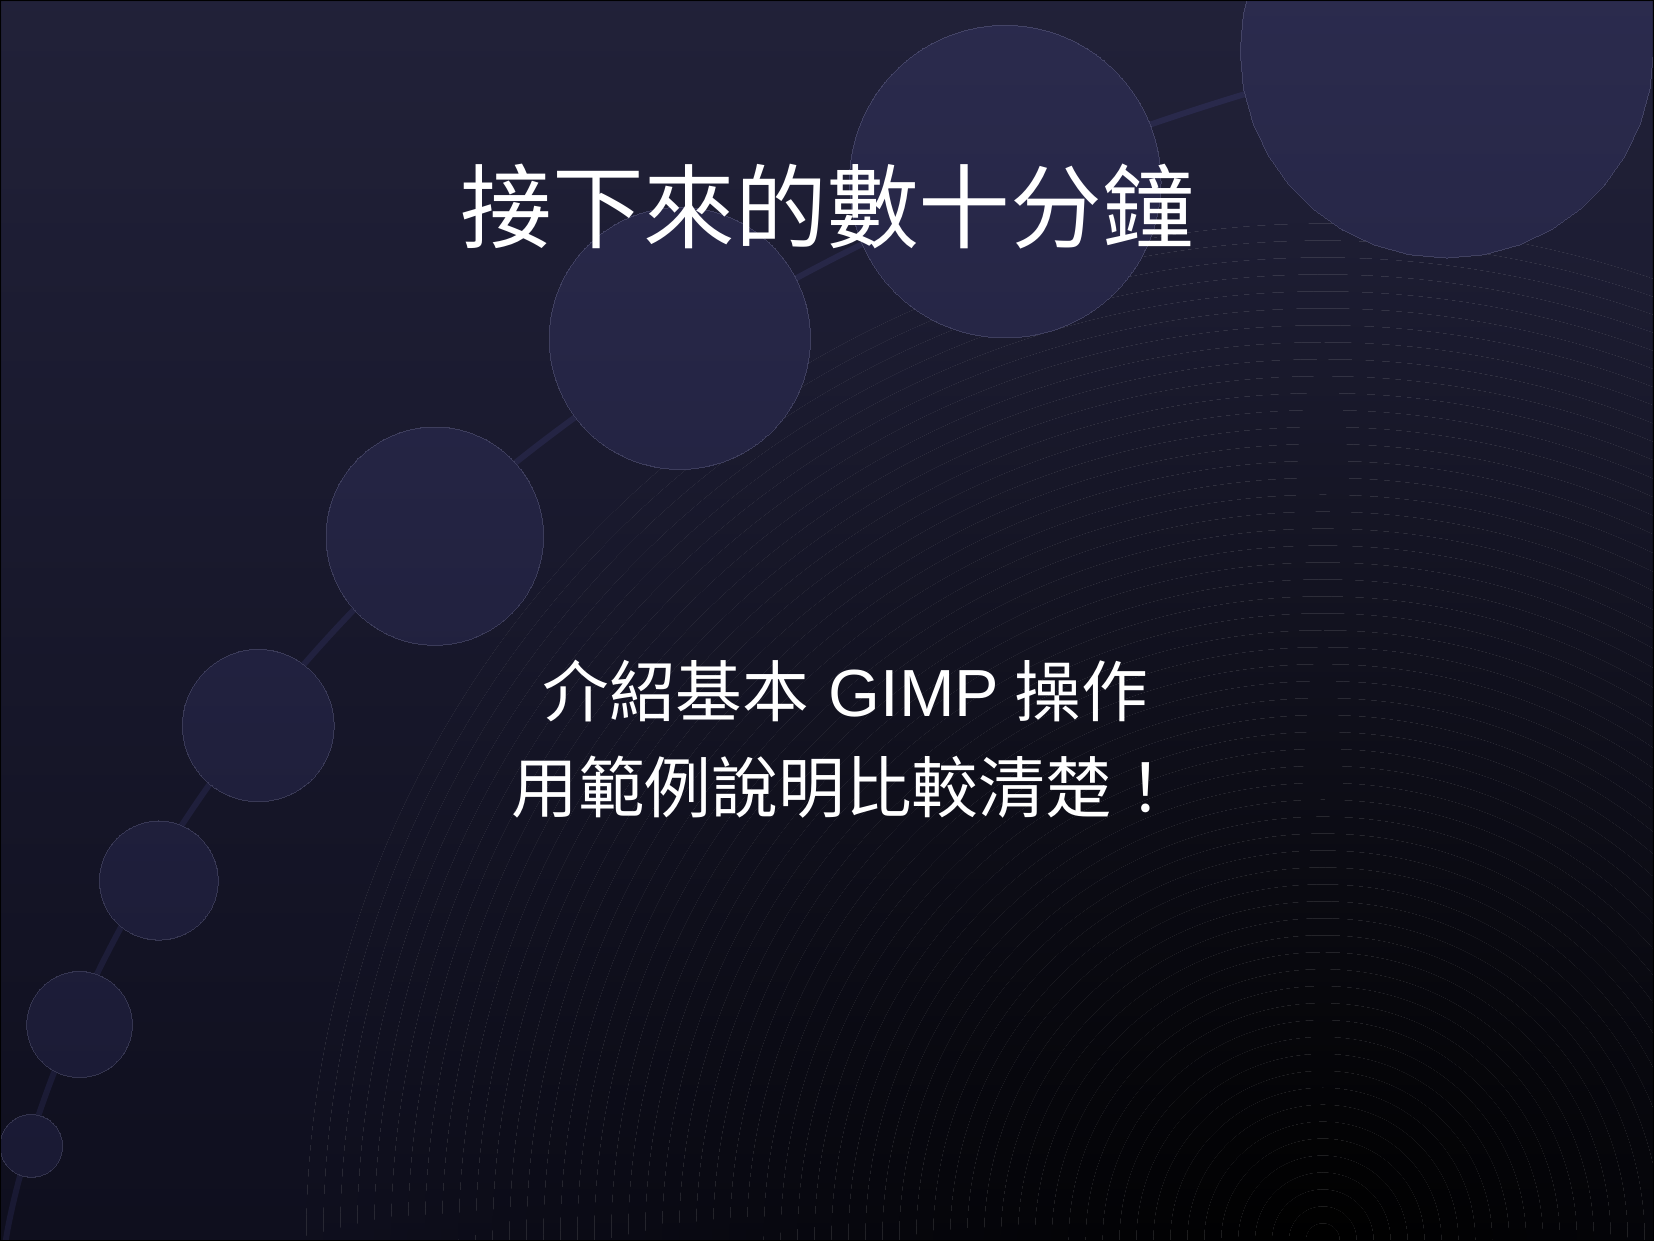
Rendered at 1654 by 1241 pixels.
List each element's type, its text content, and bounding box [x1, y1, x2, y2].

subtitle 介紹基本GIMP操作 用範例說明比較清楚！ [121, 344, 1534, 1127]
title 接下來的數十分鐘 [121, 102, 1534, 311]
